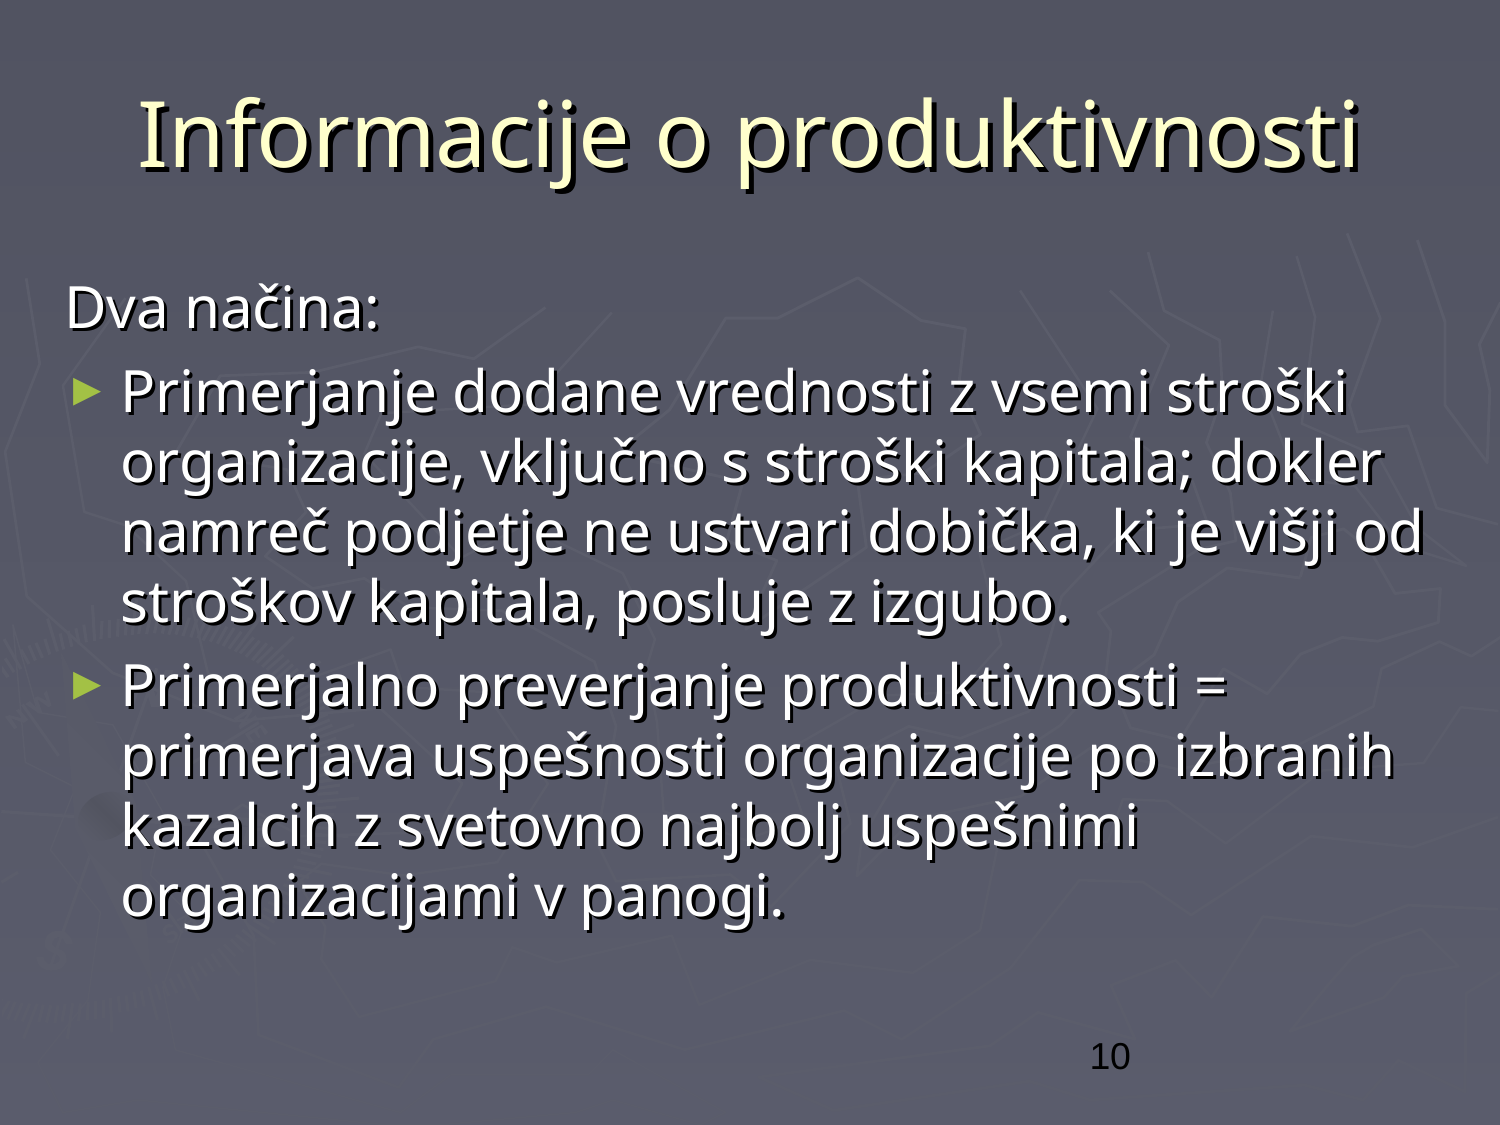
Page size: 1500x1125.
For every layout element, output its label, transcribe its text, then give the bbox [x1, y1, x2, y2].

list Dva načina: Primerjanje dodane vrednosti z vsemi stroški organizacije, vključno s stroški kapitala; dokler namreč podjetje ne ustvari dobička, ki je višji od stroškov kapitala, posluje z izgubo. Primerjalno preverjanje produktivnosti = primerjava uspešnosti organizacije po izbranih kazalcih z svetovno najbolj uspešnimi organizacijami v panogi. [49, 262, 1451, 1001]
title Informacije o produktivnosti [49, 37, 1451, 225]
